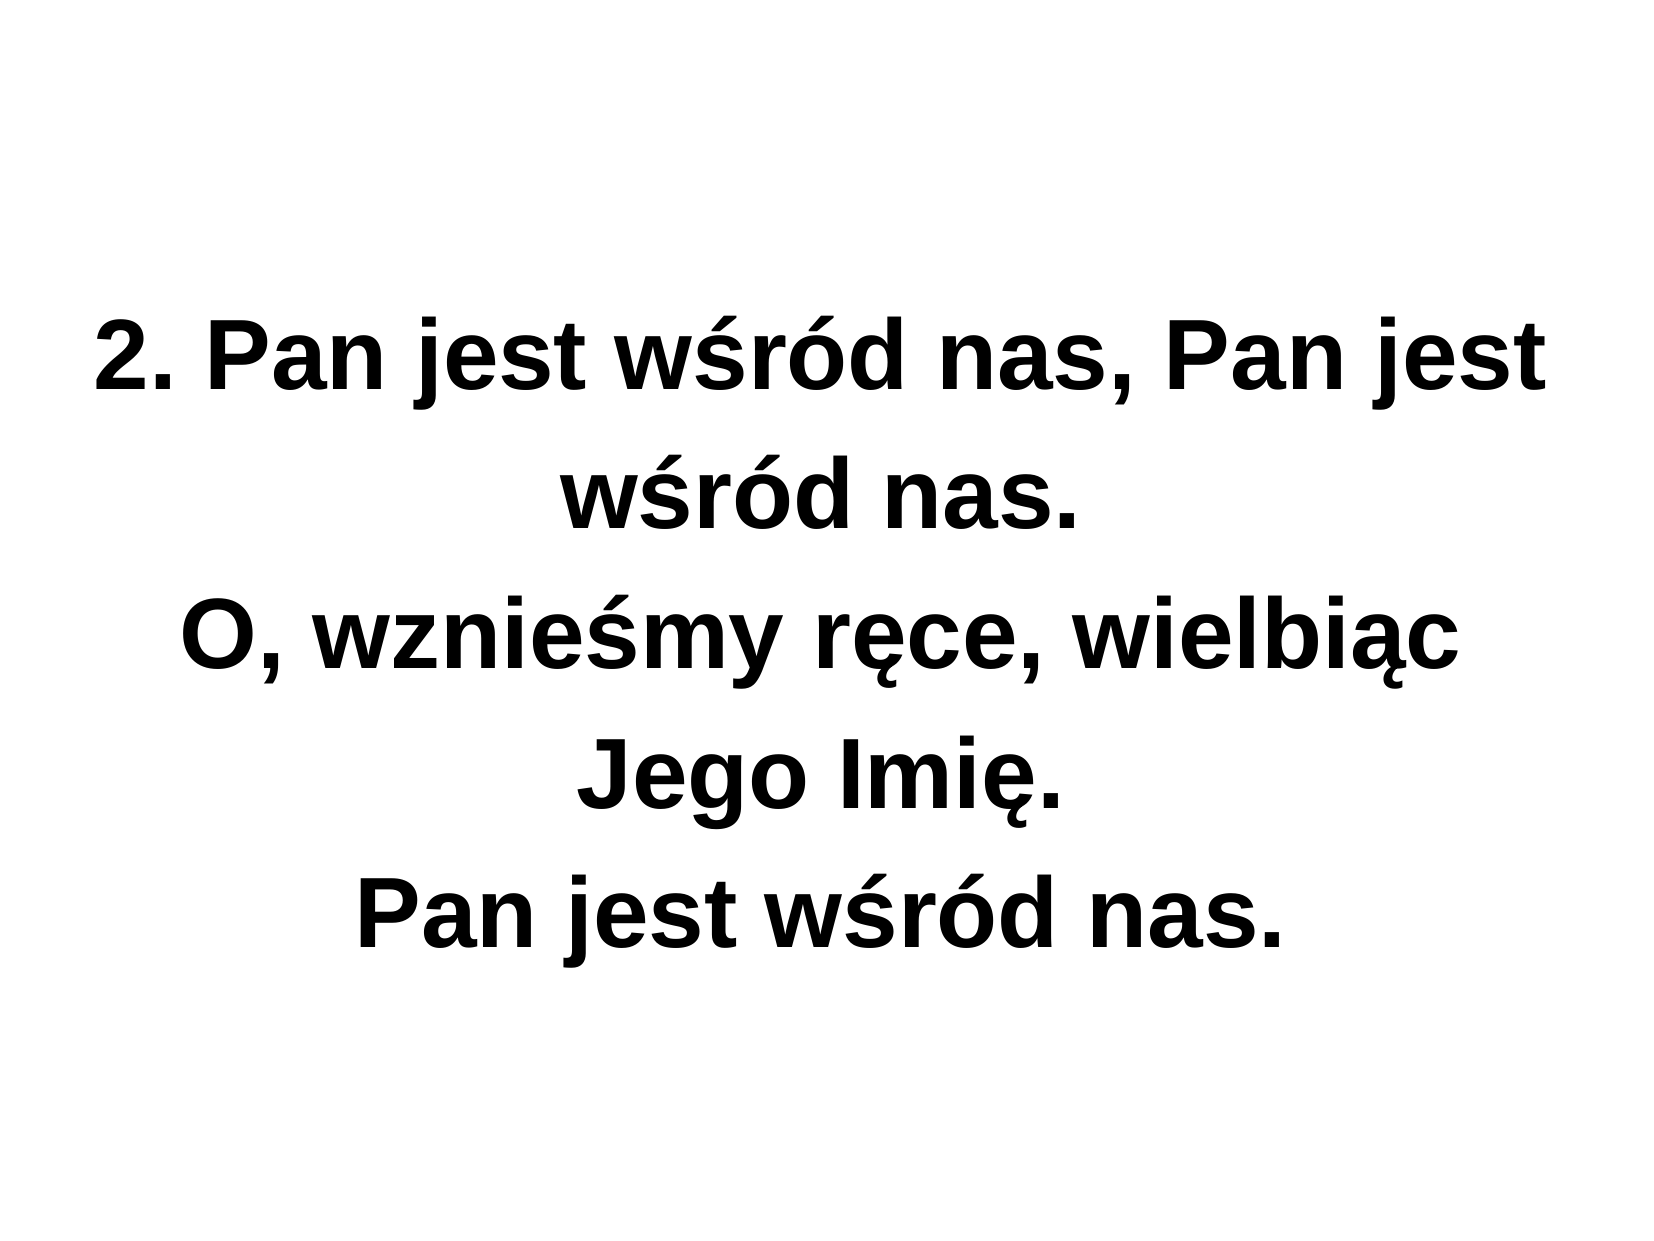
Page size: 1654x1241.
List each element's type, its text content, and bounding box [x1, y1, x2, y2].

subtitle 2. Pan jest wśród nas, Pan jest wśród nas. O, wznieśmy ręce, wielbiąc Jego Imię. Pan jest wśród nas. [0, 0, 1642, 1241]
